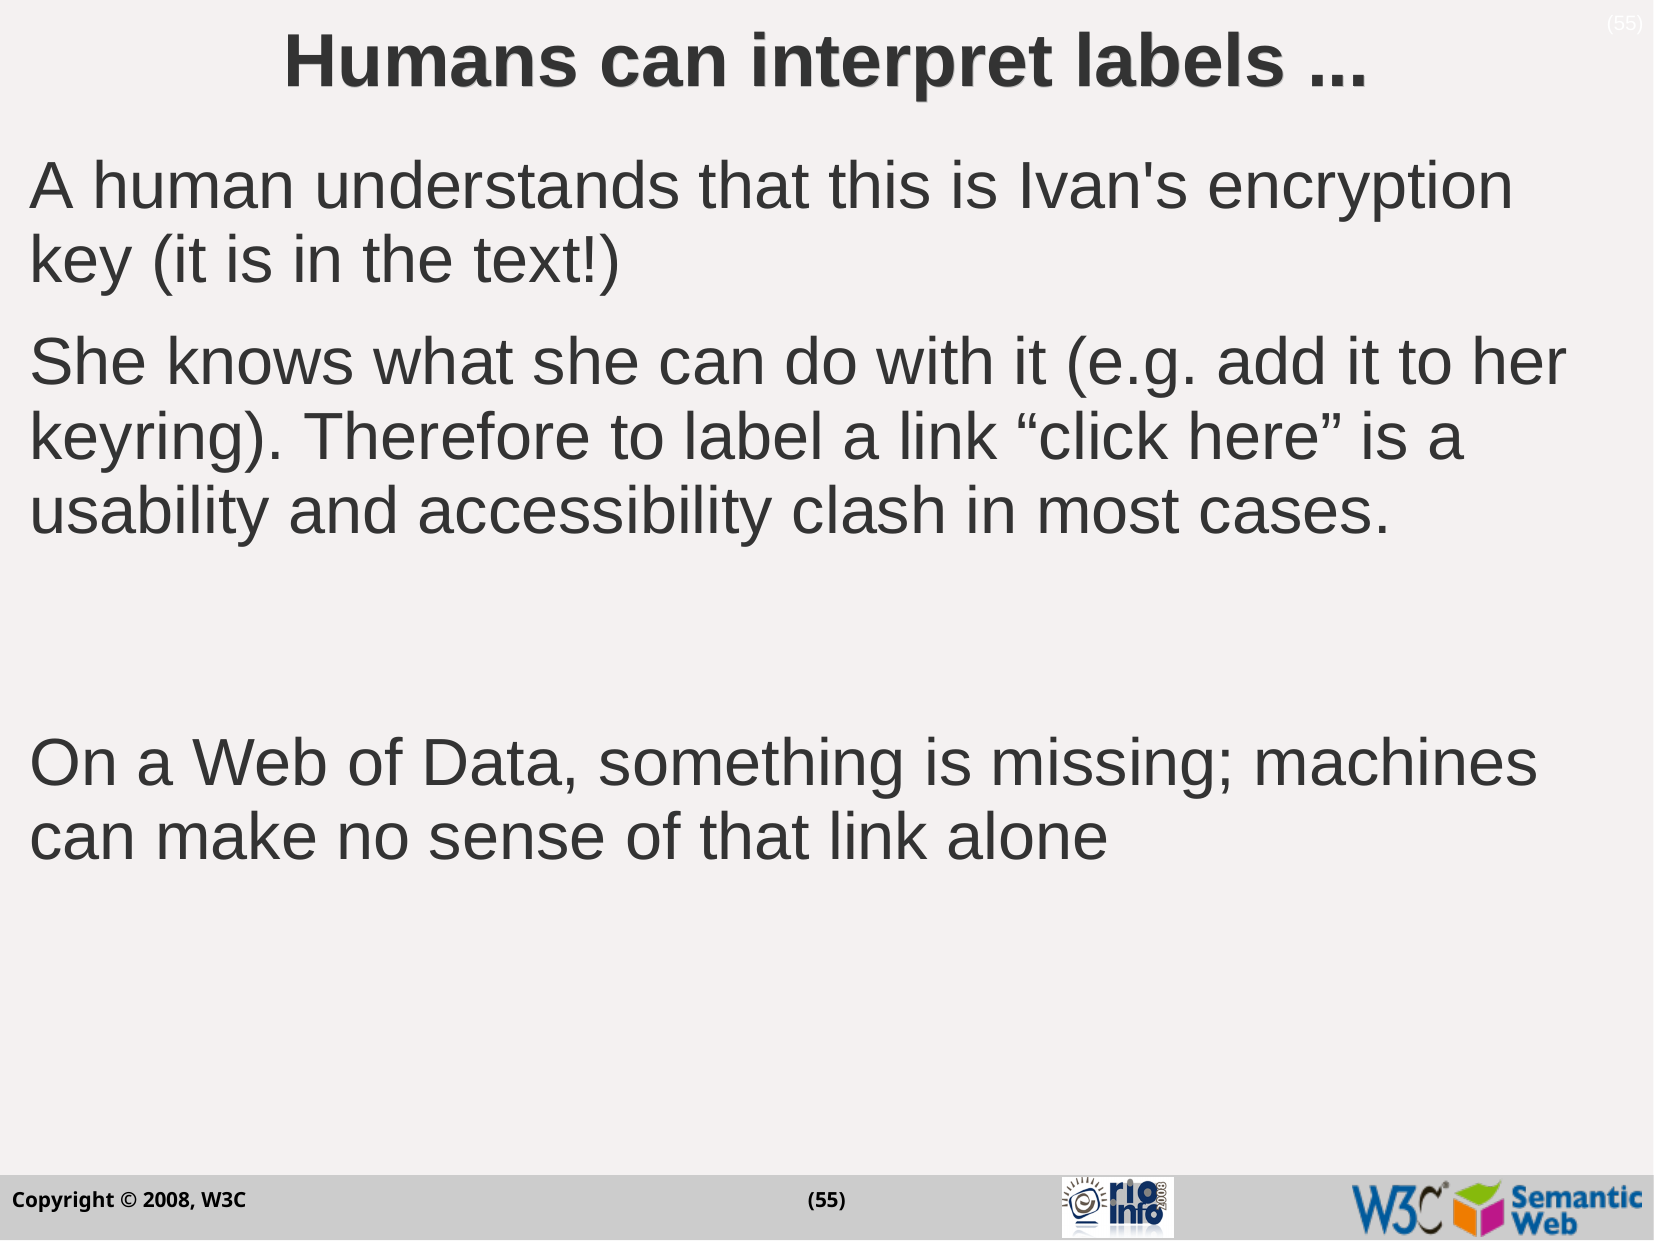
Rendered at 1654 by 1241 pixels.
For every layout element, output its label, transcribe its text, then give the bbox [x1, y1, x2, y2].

picture [1352, 1178, 1642, 1237]
picture [1062, 1177, 1174, 1238]
title Humans can interpret labels ... [0, 0, 1654, 119]
list A human understands that this is Ivan's encryption key (it is in the text!) She knows what she can do with it (e.g. add it to her keyring). Therefore to label a link “click here” is a usability and accessibility clash in most cases. On a Web of Data, something is missing; machines can make no sense of that link alone [29, 147, 1624, 1134]
